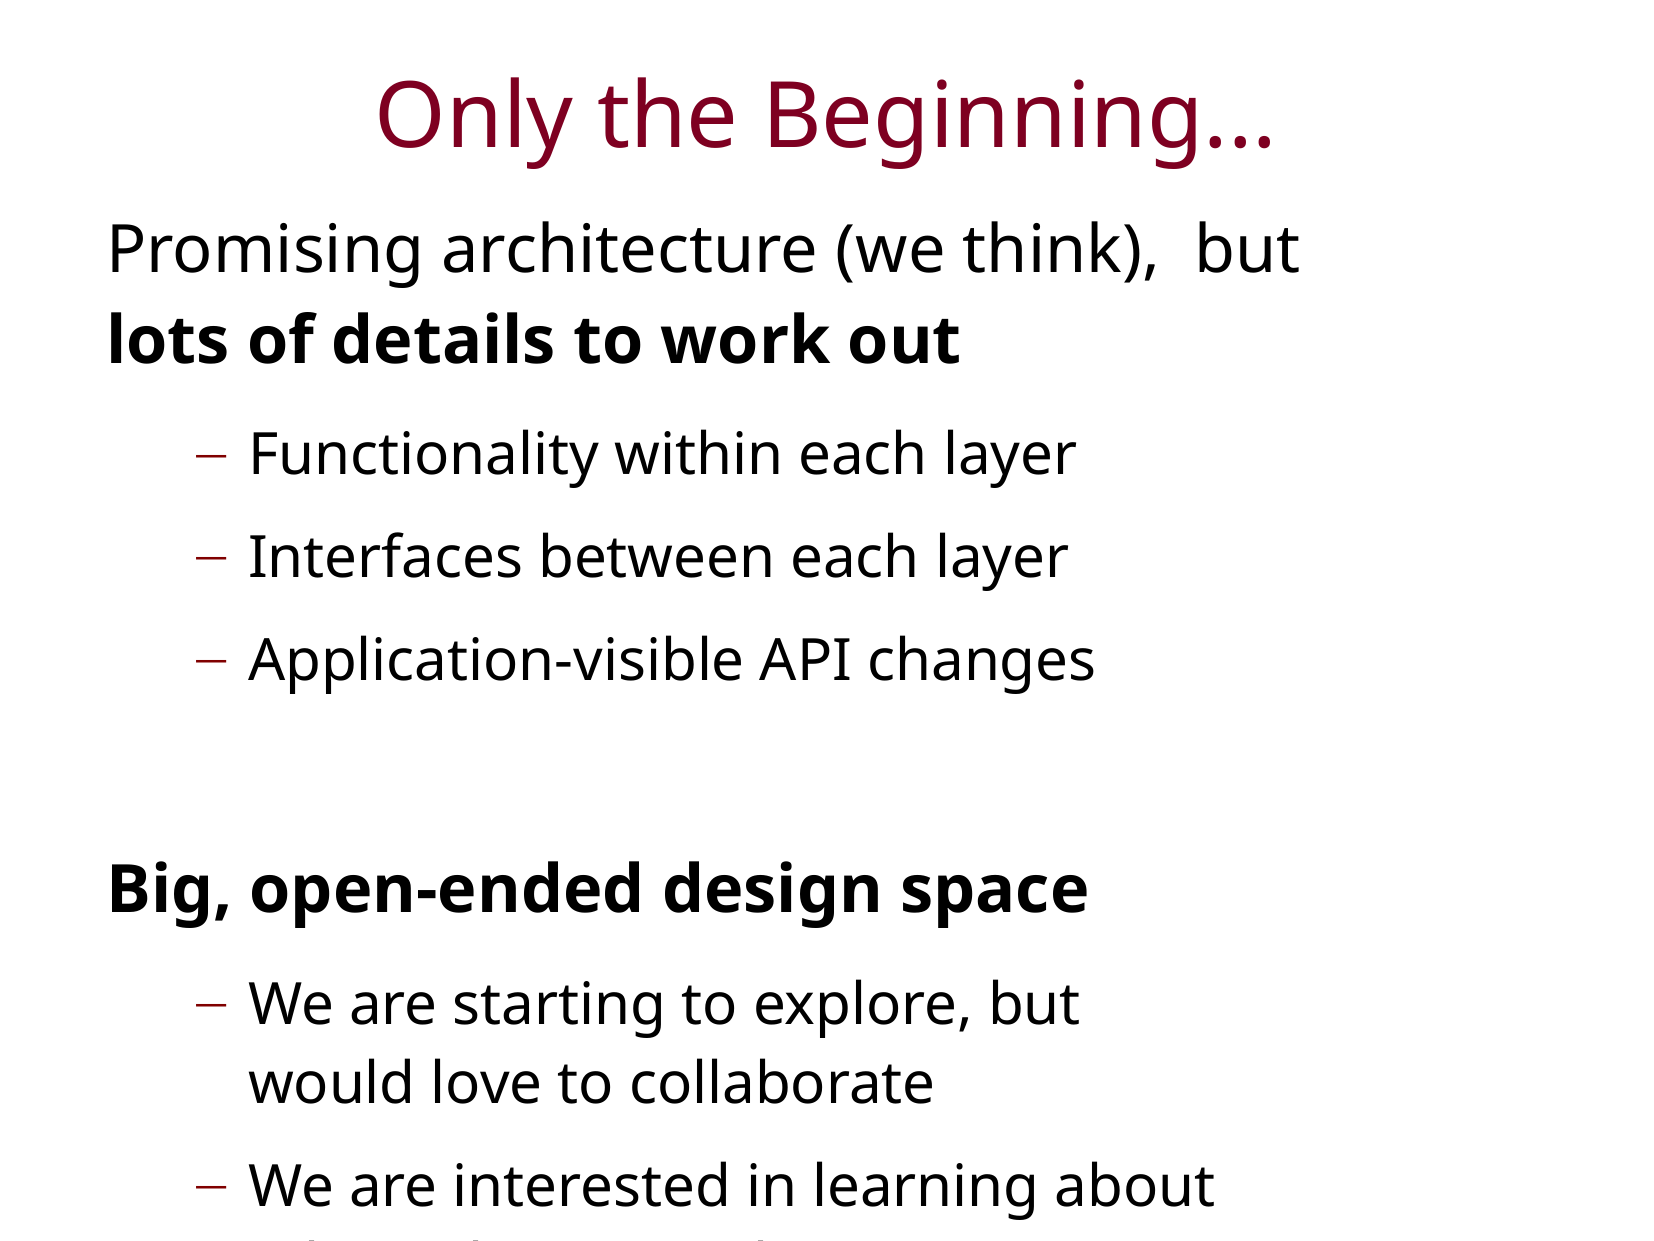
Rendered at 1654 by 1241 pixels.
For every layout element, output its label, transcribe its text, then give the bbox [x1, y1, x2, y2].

list Promising architecture (we think), but lots of details to work out Functionality within each layer Interfaces between each layer Application-visible API changes Big, open-ended design space We are starting to explore, but would love to collaborate We are interested in learning about other relevent applications/scenarios [106, 201, 1599, 1162]
title Only the Beginning... [82, 8, 1571, 216]
